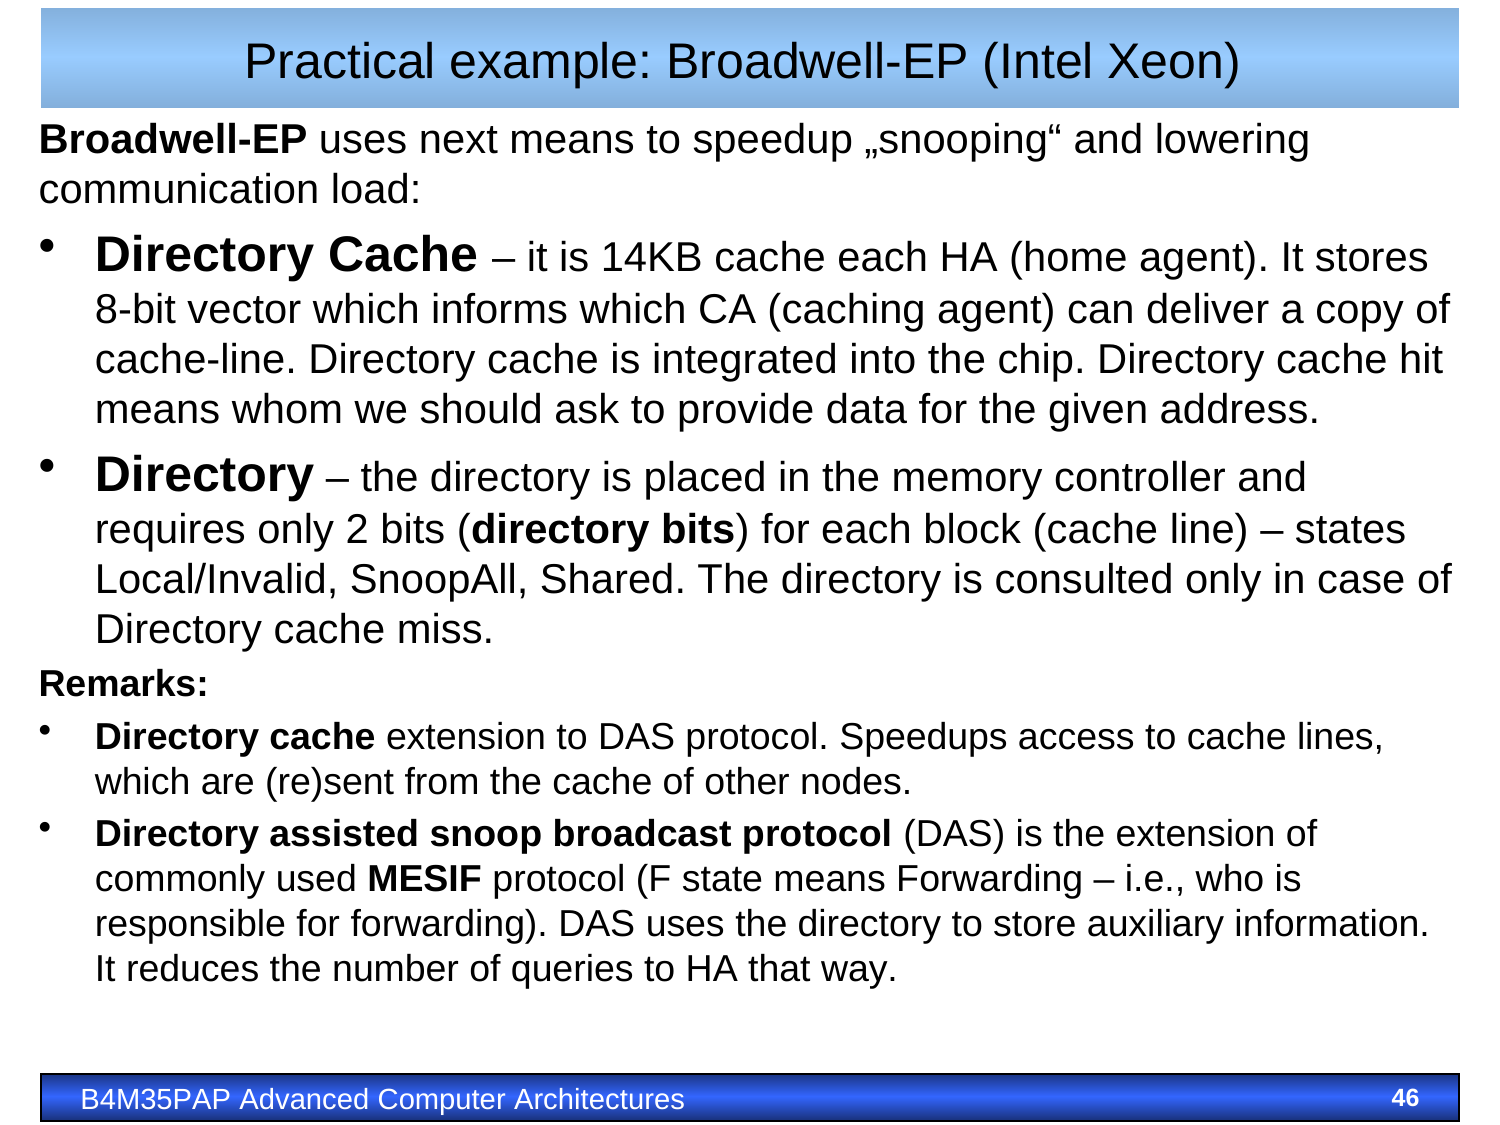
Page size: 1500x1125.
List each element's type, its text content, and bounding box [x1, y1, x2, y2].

title Practical example: Broadwell-EP (Intel Xeon) [41, 8, 1459, 108]
list Broadwell-EP uses next means to speedup „snooping“ and lowering communication load: Directory Cache – it is 14KB cache each HA (home agent). It stores 8-bit vector which informs which CA (caching agent) can deliver a copy of cache-line. Directory cache is integrated into the chip. Directory cache hit means whom we should ask to provide data for the given address. Directory – the directory is placed in the memory controller and requires only 2 bits (directory bits) for each block (cache line) – states Local/Invalid, SnoopAll, Shared. The directory is consulted only in case of Directory cache miss. Remarks: Directory cache extension to DAS protocol. Speedups access to cache lines, which are (re)sent from the cache of other nodes. Directory assisted snoop broadcast protocol (DAS) is the extension of commonly used MESIF protocol (F state means Forwarding – i.e., who is responsible for forwarding). DAS uses the directory to store auxiliary information. It reduces the number of queries to HA that way. [23, 104, 1477, 1041]
